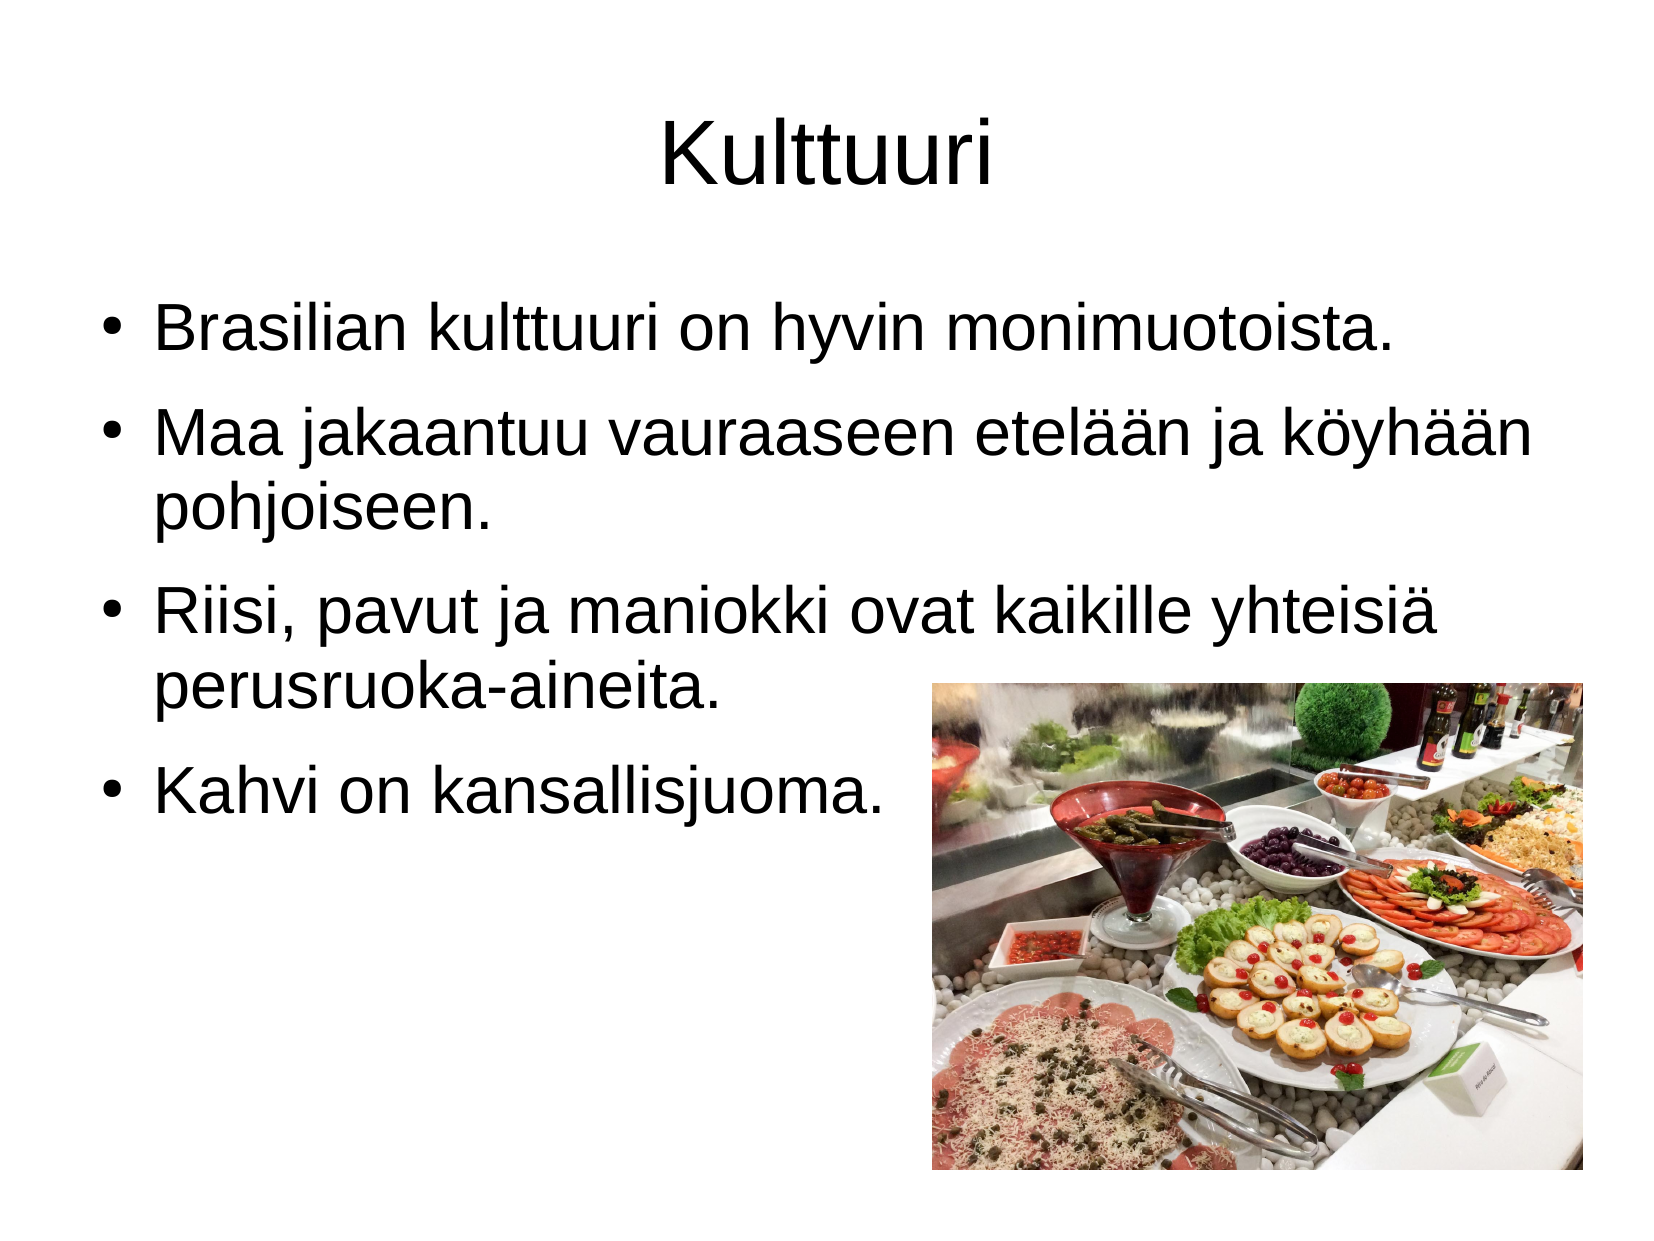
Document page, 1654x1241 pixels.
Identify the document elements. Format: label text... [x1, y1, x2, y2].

list Brasilian kulttuuri on hyvin monimuotoista. Maa jakaantuu vauraaseen etelään ja köyhään pohjoiseen. Riisi, pavut ja maniokki ovat kaikille yhteisiä perusruoka-aineita. Kahvi on kansallisjuoma. [82, 290, 1571, 1010]
picture [932, 683, 1583, 1170]
title Kulttuuri [82, 49, 1571, 257]
